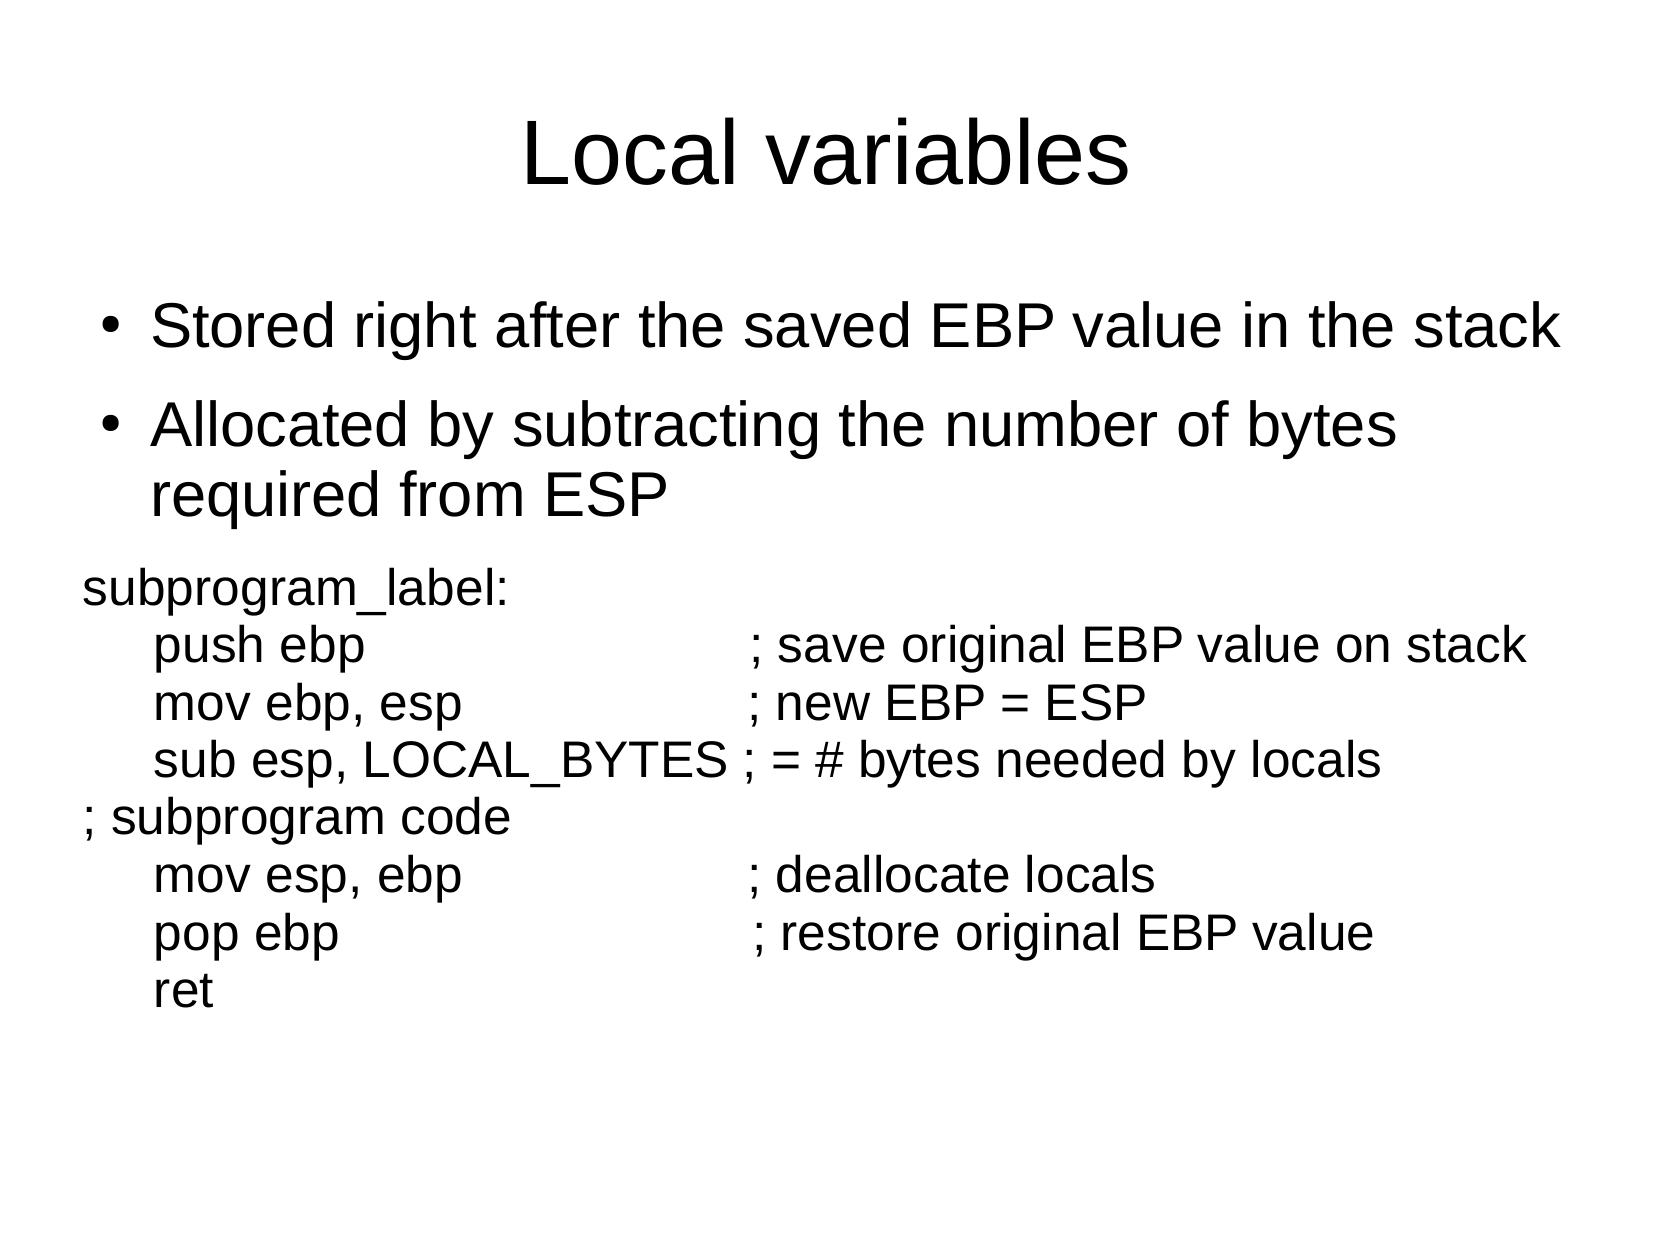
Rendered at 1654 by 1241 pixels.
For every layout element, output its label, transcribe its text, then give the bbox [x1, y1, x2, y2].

title Local variables [82, 49, 1571, 257]
list Stored right after the saved EBP value in the stack Allocated by subtracting the number of bytes required from ESP subprogram_label: push ebp ; save original EBP value on stack mov ebp, esp ; new EBP = ESP sub esp, LOCAL_BYTES ; = # bytes needed by locals ; subprogram code mov esp, ebp ; deallocate locals pop ebp ; restore original EBP value ret [82, 290, 1571, 1109]
